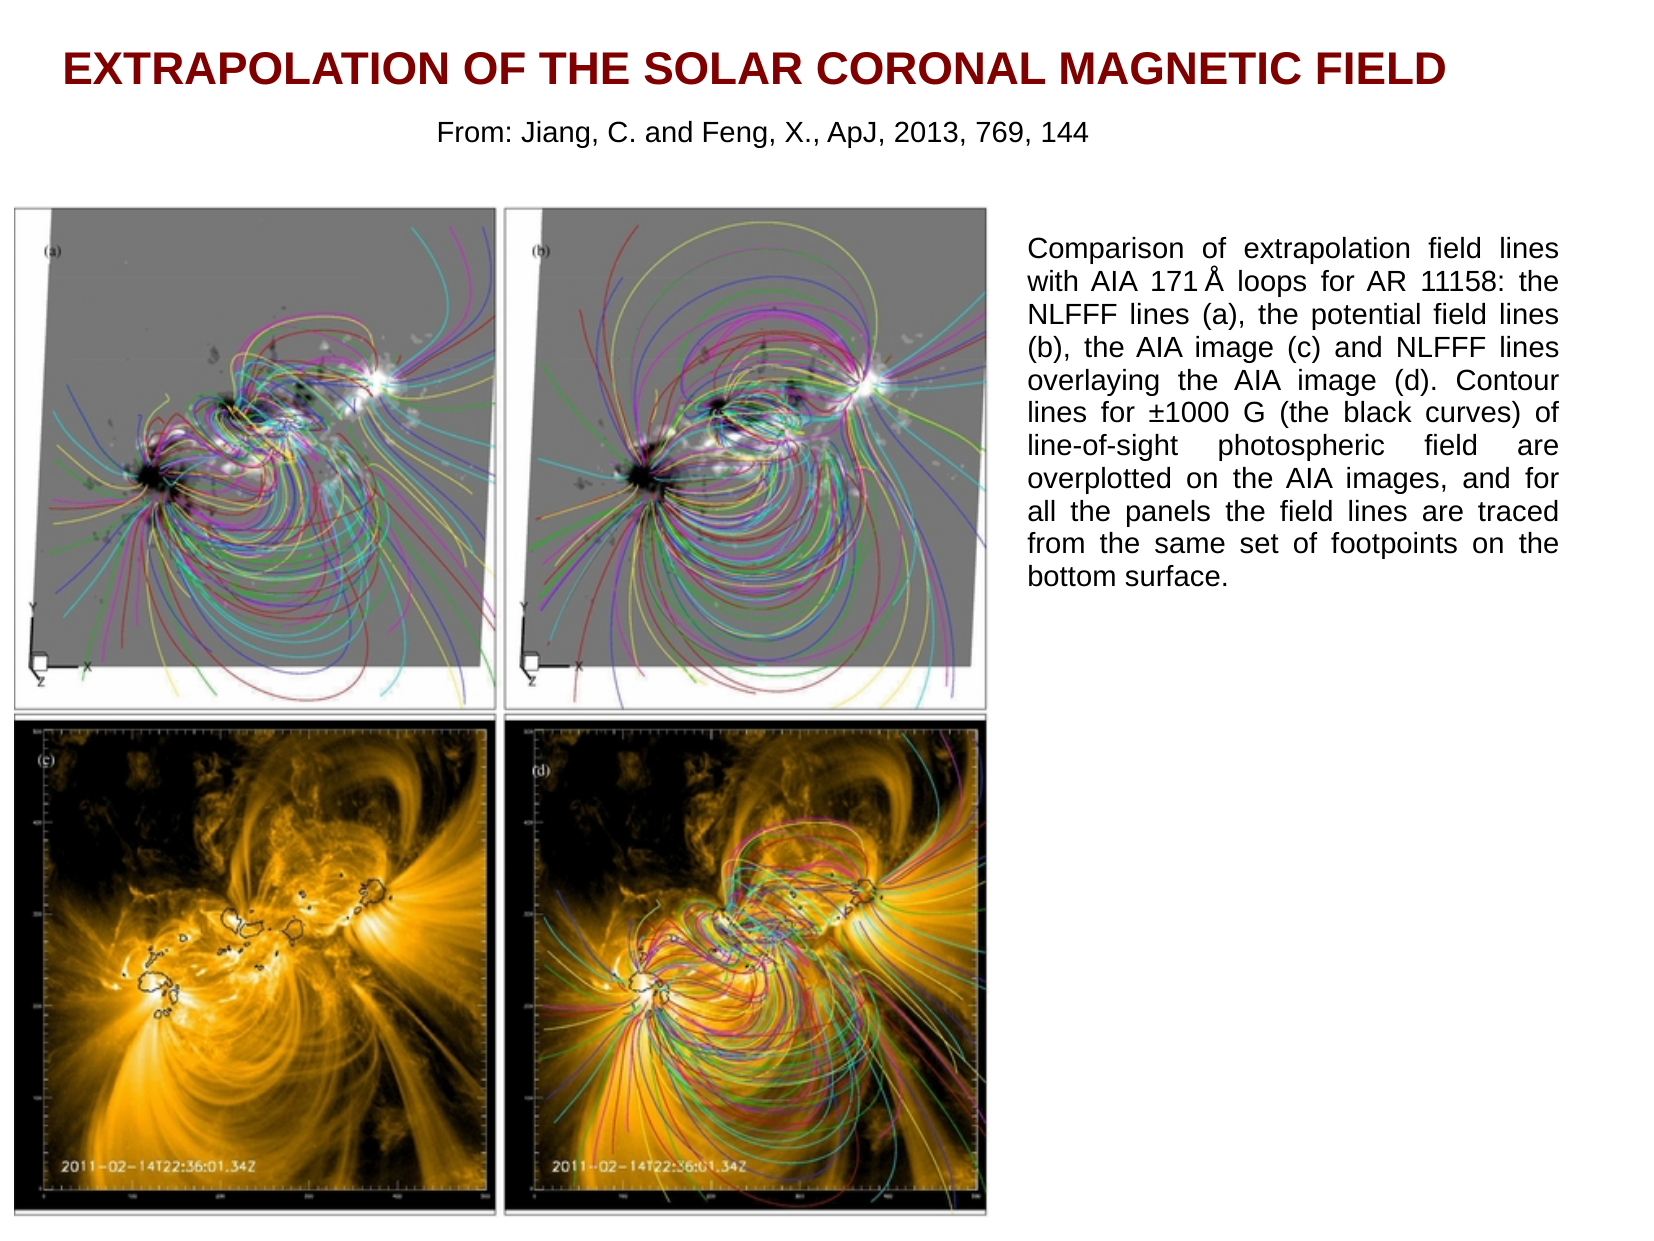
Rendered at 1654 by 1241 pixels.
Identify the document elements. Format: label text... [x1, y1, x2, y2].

text_box Comparison of extrapolation field lines with AIA 171 Å loops for AR 11158: the NLFFF lines (a), the potential field lines (b), the AIA image (c) and NLFFF lines overlaying the AIA image (d). Contour lines for ±1000 G (the black curves) of line-of-sight photospheric field are overplotted on the AIA images, and for all the panels the field lines are traced from the same set of footpoints on the bottom surface. [1012, 225, 1576, 1163]
text_box From: Jiang, C. and Feng, X., ApJ, 2013, 769, 144 [421, 108, 1161, 156]
text_box EXTRAPOLATION OF THE SOLAR CORONAL MAGNETIC FIELD [47, 36, 1538, 151]
picture [14, 205, 990, 1218]
